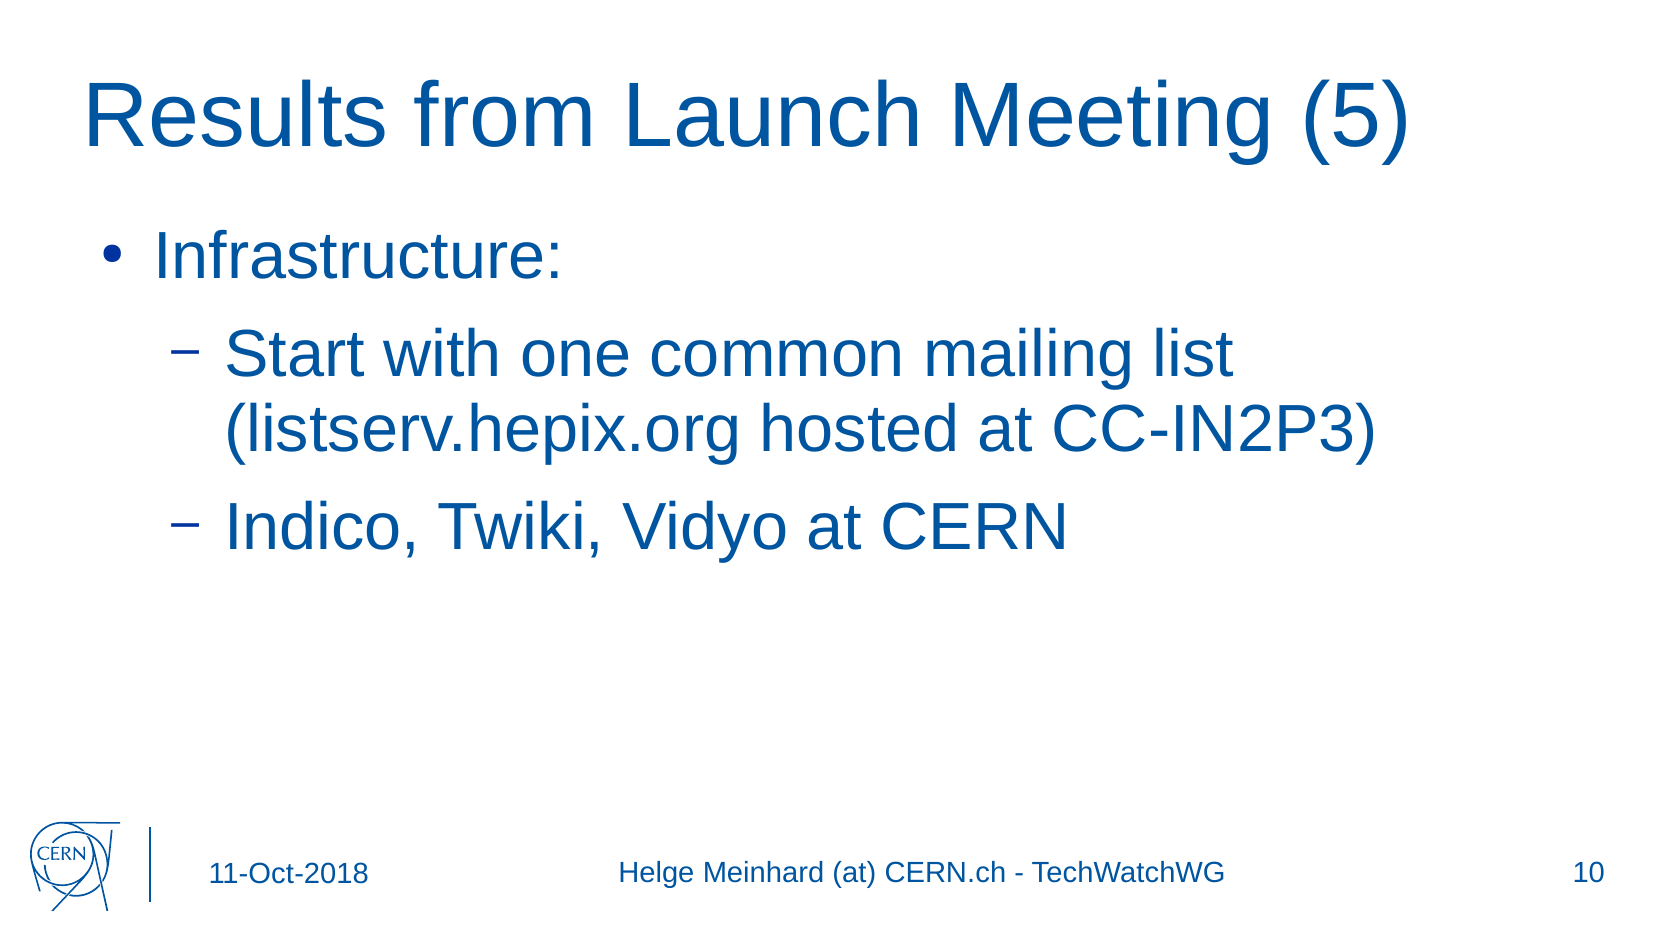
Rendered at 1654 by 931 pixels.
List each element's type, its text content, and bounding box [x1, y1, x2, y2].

list Infrastructure: Start with one common mailing list (listserv.hepix.org hosted at CC-IN2P3) Indico, Twiki, Vidyo at CERN [82, 217, 1571, 757]
title Results from Launch Meeting (5) [82, 37, 1571, 193]
